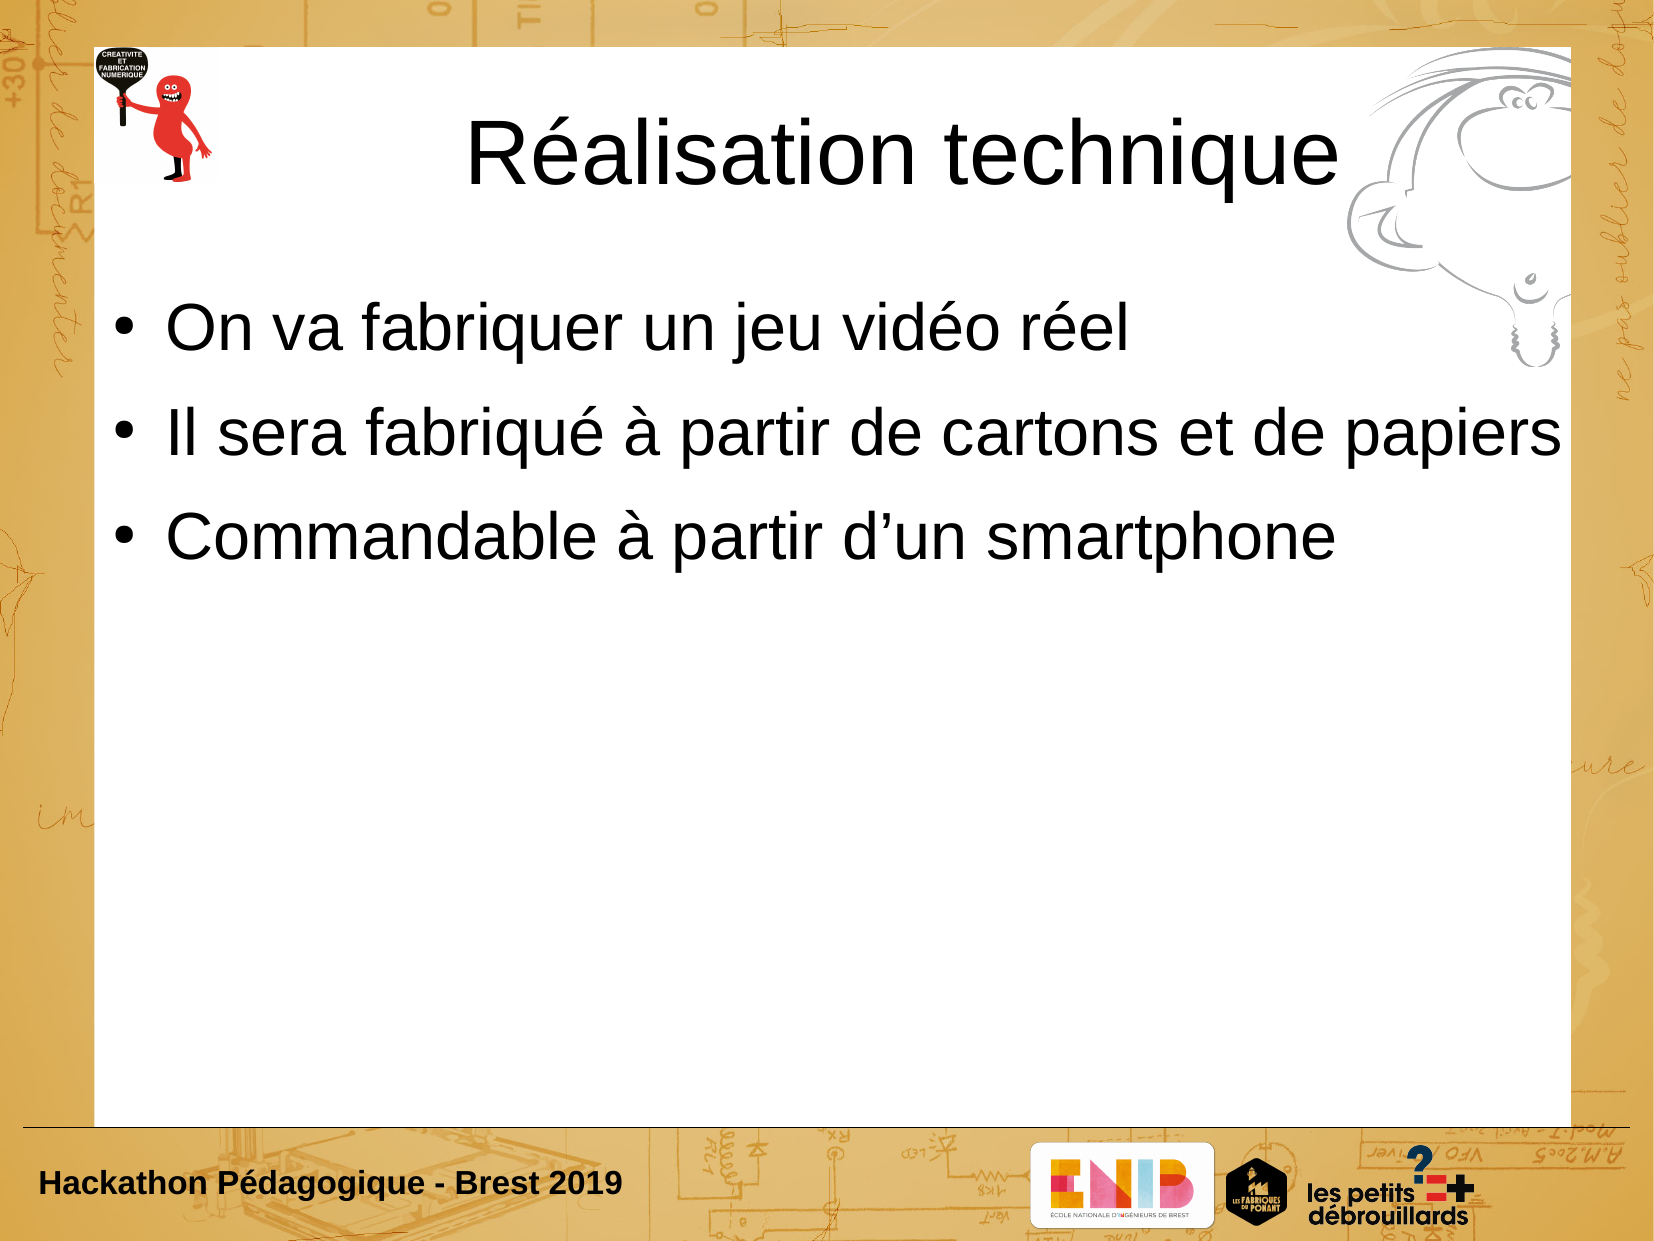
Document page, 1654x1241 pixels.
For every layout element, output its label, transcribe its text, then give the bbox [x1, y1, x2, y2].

text_box [94, 47, 1347, 290]
text_box [94, 1123, 1571, 1127]
list On va fabriquer un jeu vidéo réel Il sera fabriqué à partir de cartons et de papiers Commandable à partir d’un smartphone [94, 290, 1571, 1123]
title Réalisation technique [236, 49, 1571, 257]
picture [0, 0, 1654, 1241]
text_box Hackathon Pédagogique - Brest 2019 [23, 1157, 945, 1211]
